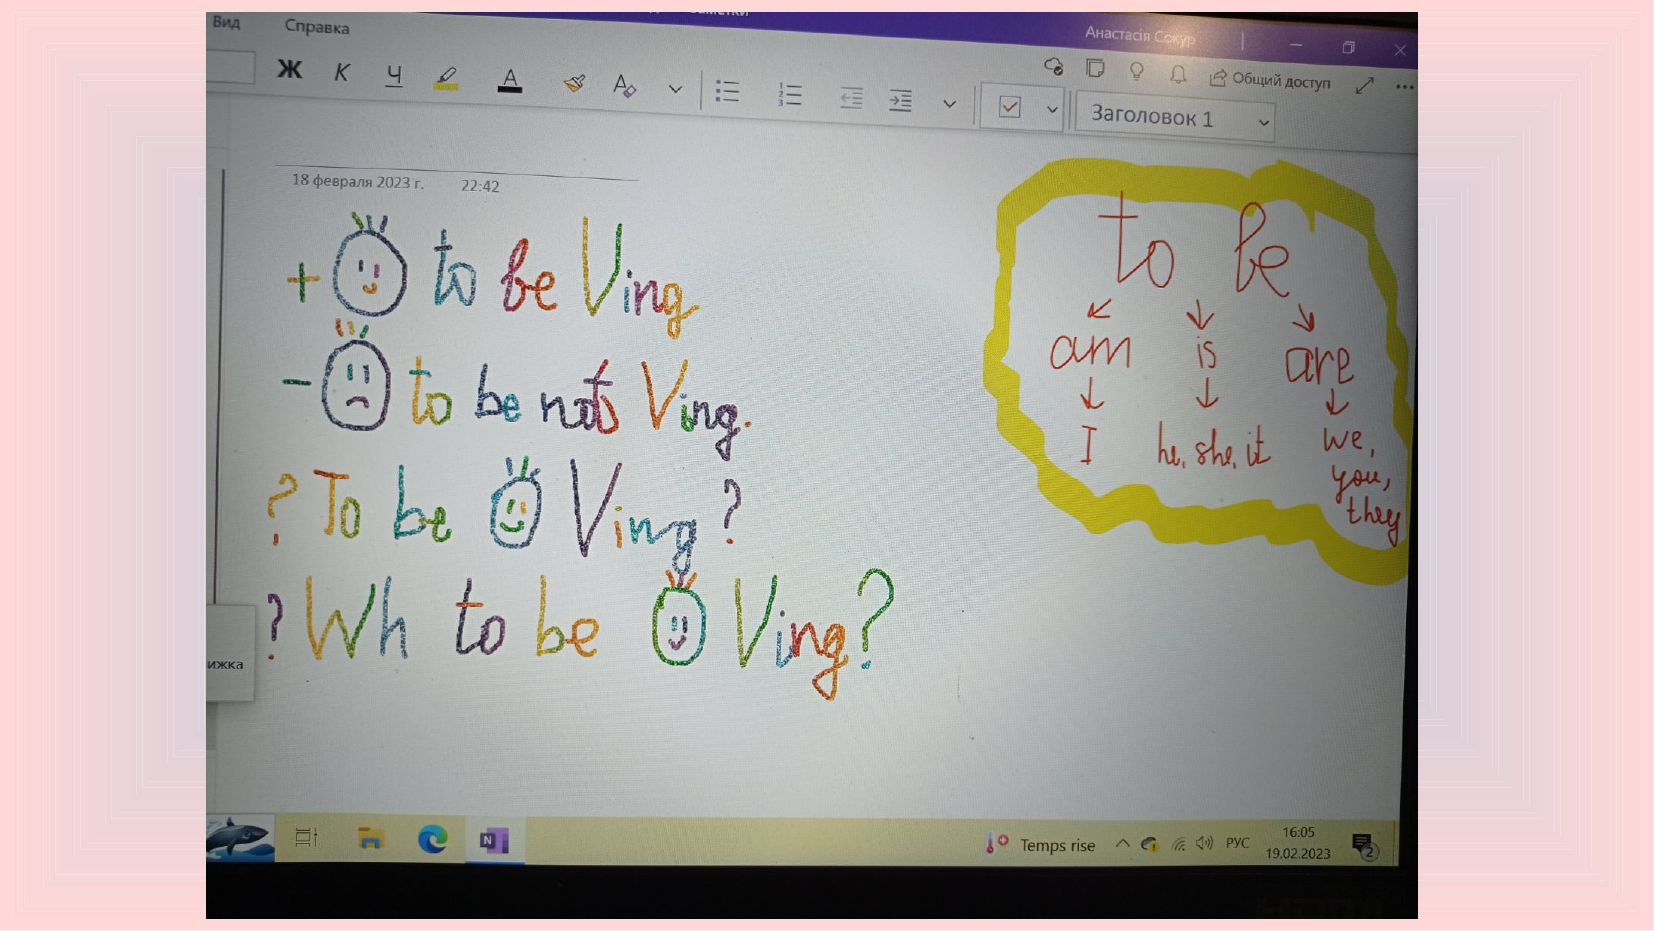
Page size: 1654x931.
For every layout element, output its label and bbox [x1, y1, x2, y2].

picture [206, 12, 1418, 919]
